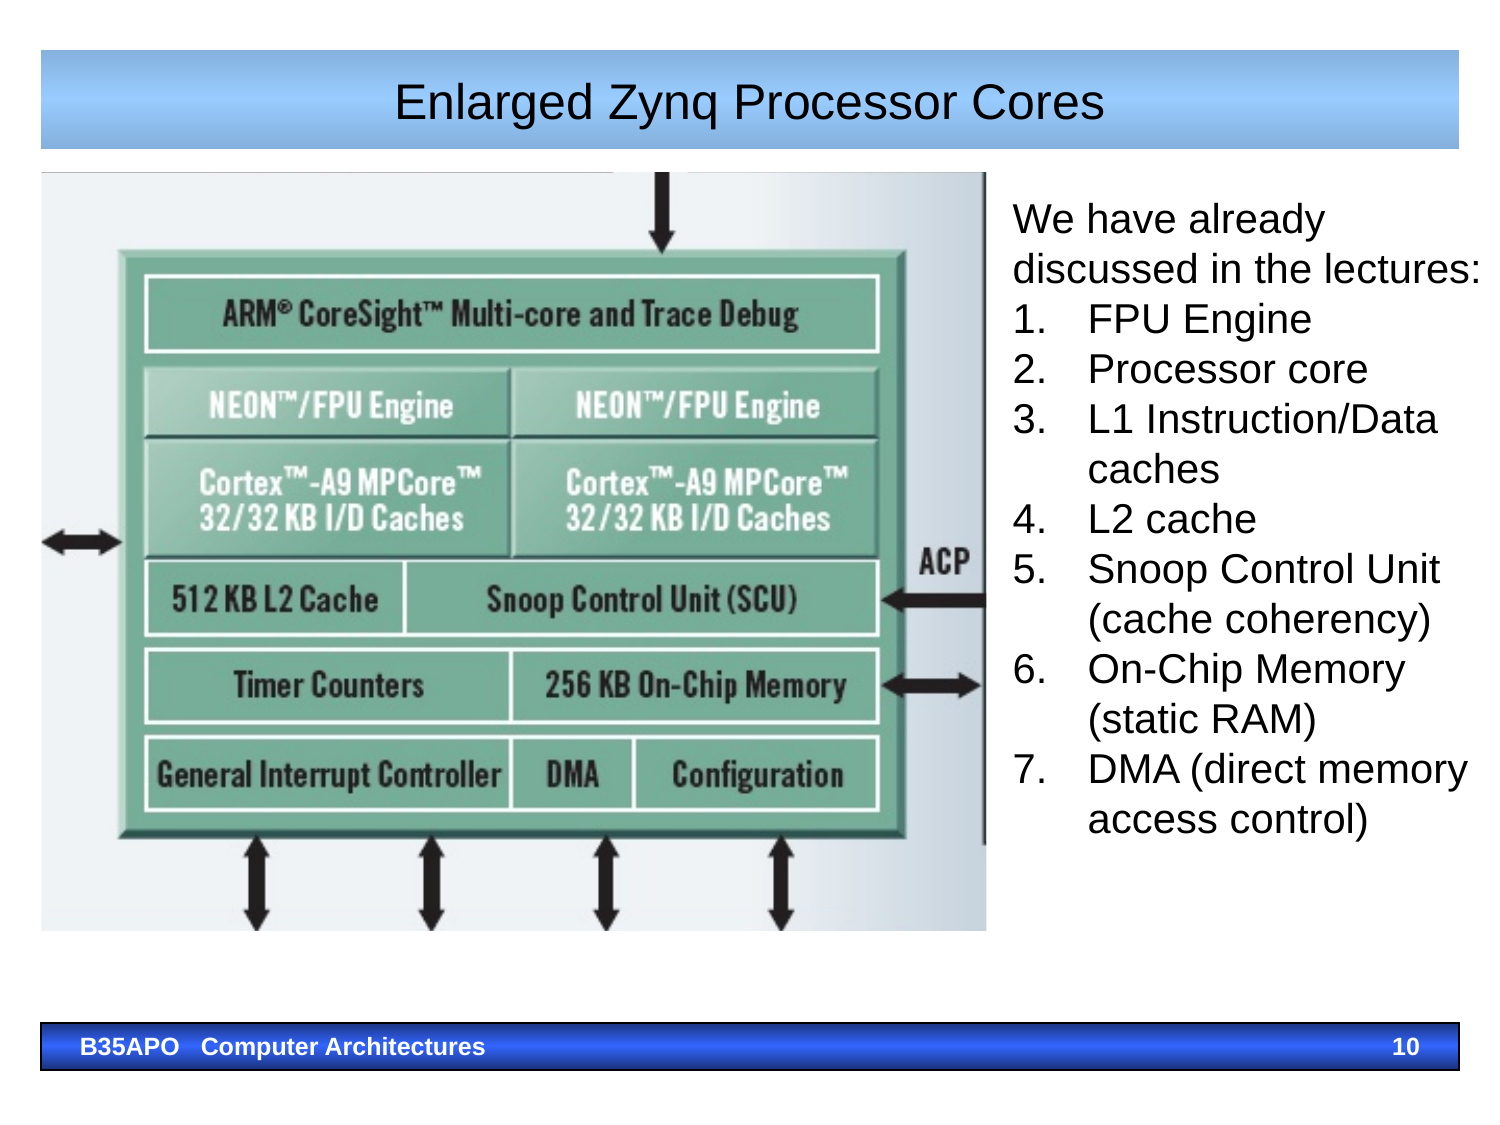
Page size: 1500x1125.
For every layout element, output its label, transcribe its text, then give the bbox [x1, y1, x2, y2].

slide_number <number> [1340, 1023, 1436, 1069]
picture [41, 172, 987, 931]
footer B35APO Computer Architectures [64, 1023, 1424, 1071]
text_box We have already discussed in the lectures: FPU Engine Processor core L1 Instruction/Data caches L2 cache Snoop Control Unit (cache coherency) On-Chip Memory (static RAM) DMA (direct memory access control) [997, 184, 1500, 900]
title Enlarged Zynq Processor Cores [41, 50, 1459, 149]
